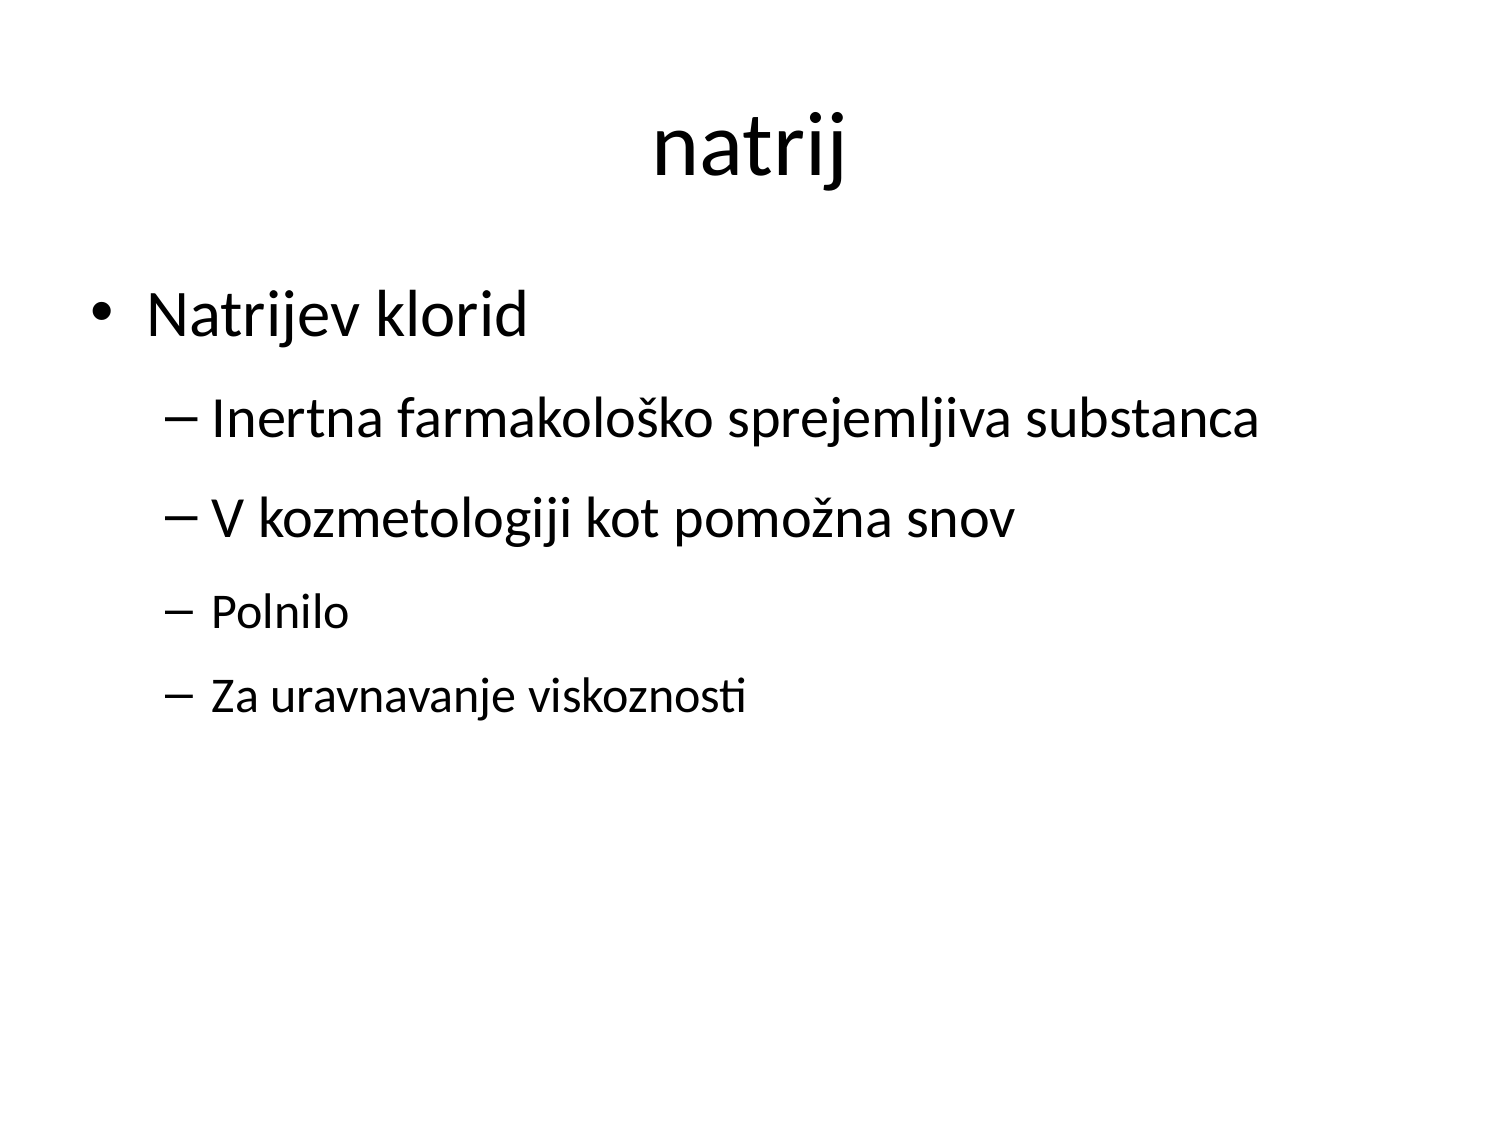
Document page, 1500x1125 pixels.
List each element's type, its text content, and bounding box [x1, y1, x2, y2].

title natrij [75, 45, 1425, 233]
list Natrijev klorid Inertna farmakološko sprejemljiva substanca V kozmetologiji kot pomožna snov Polnilo Za uravnavanje viskoznosti [75, 262, 1425, 1005]
